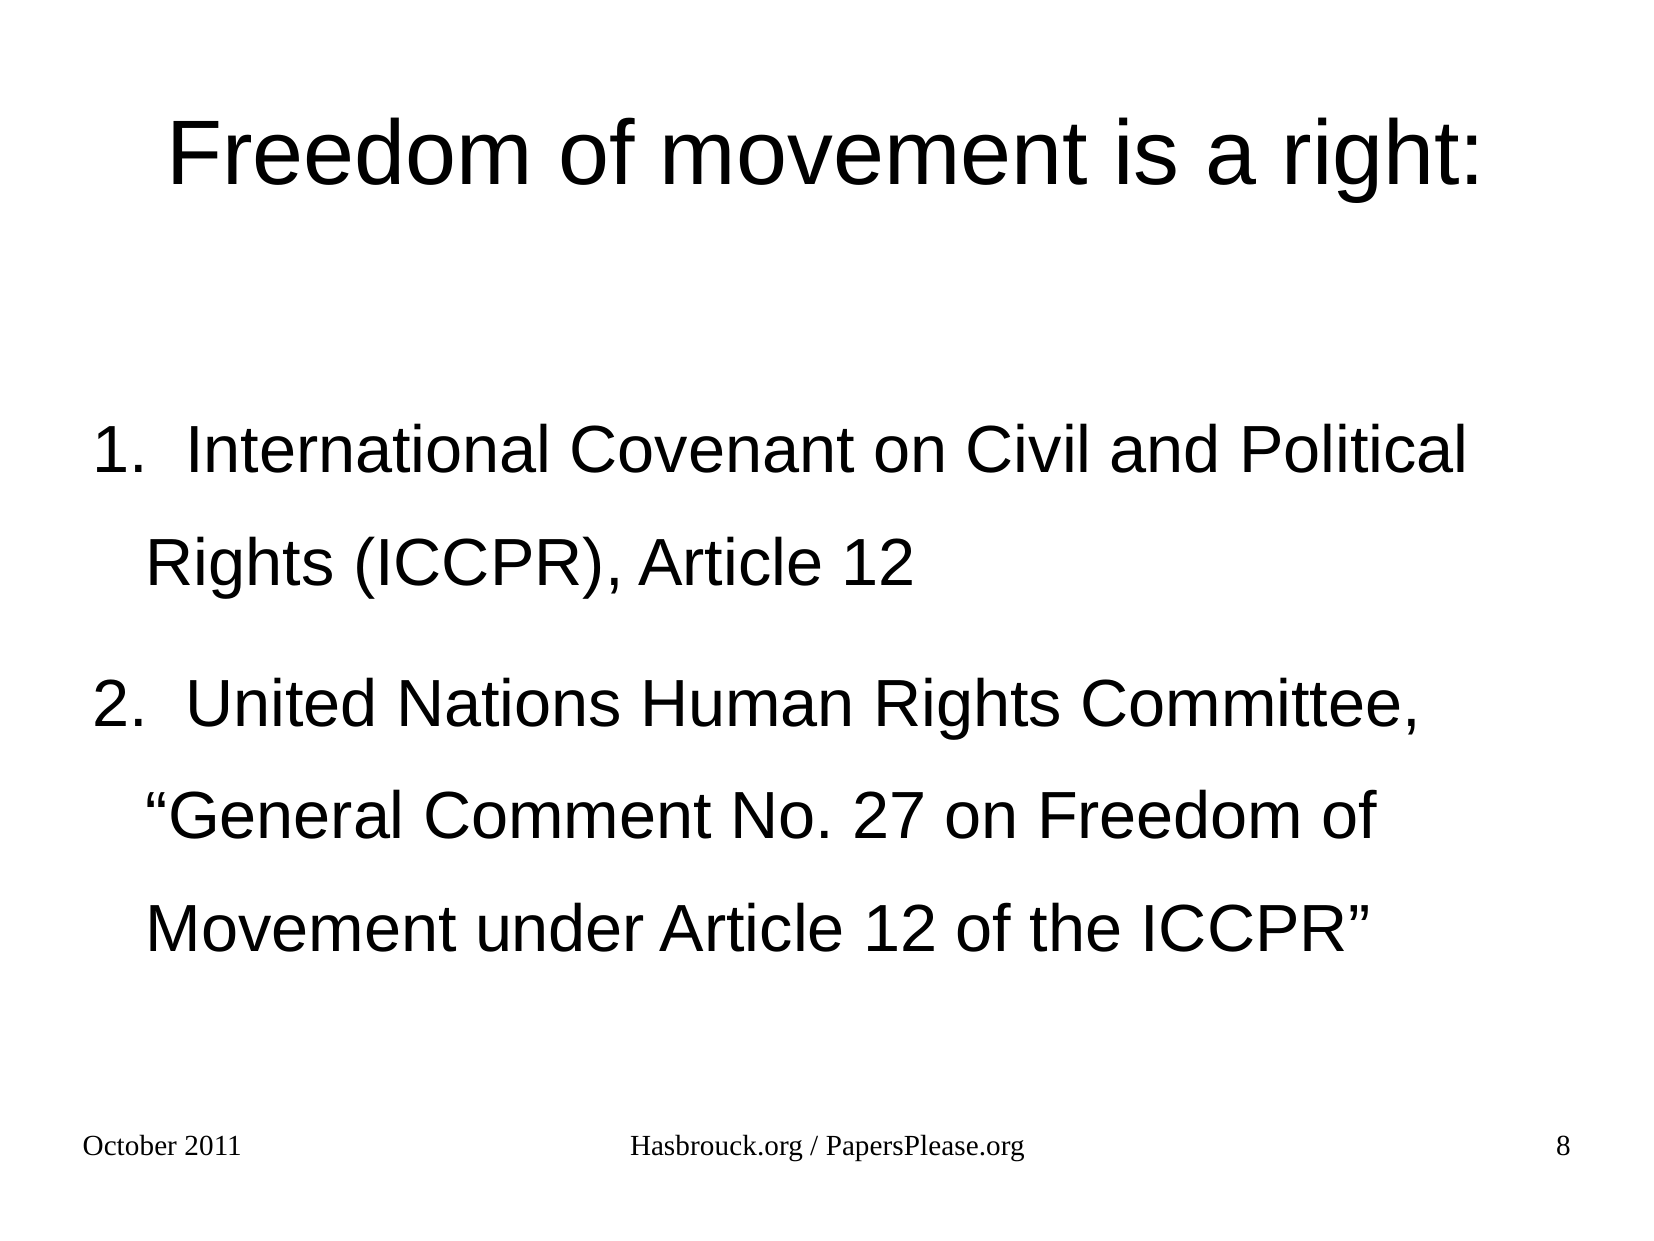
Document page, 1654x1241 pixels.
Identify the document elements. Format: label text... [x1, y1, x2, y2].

title Freedom of movement is a right: [82, 49, 1571, 257]
list International Covenant on Civil and Political Rights (ICCPR), Article 12 United Nations Human Rights Committee, “General Comment No. 27 on Freedom of Movement under Article 12 of the ICCPR” [75, 375, 1564, 1010]
